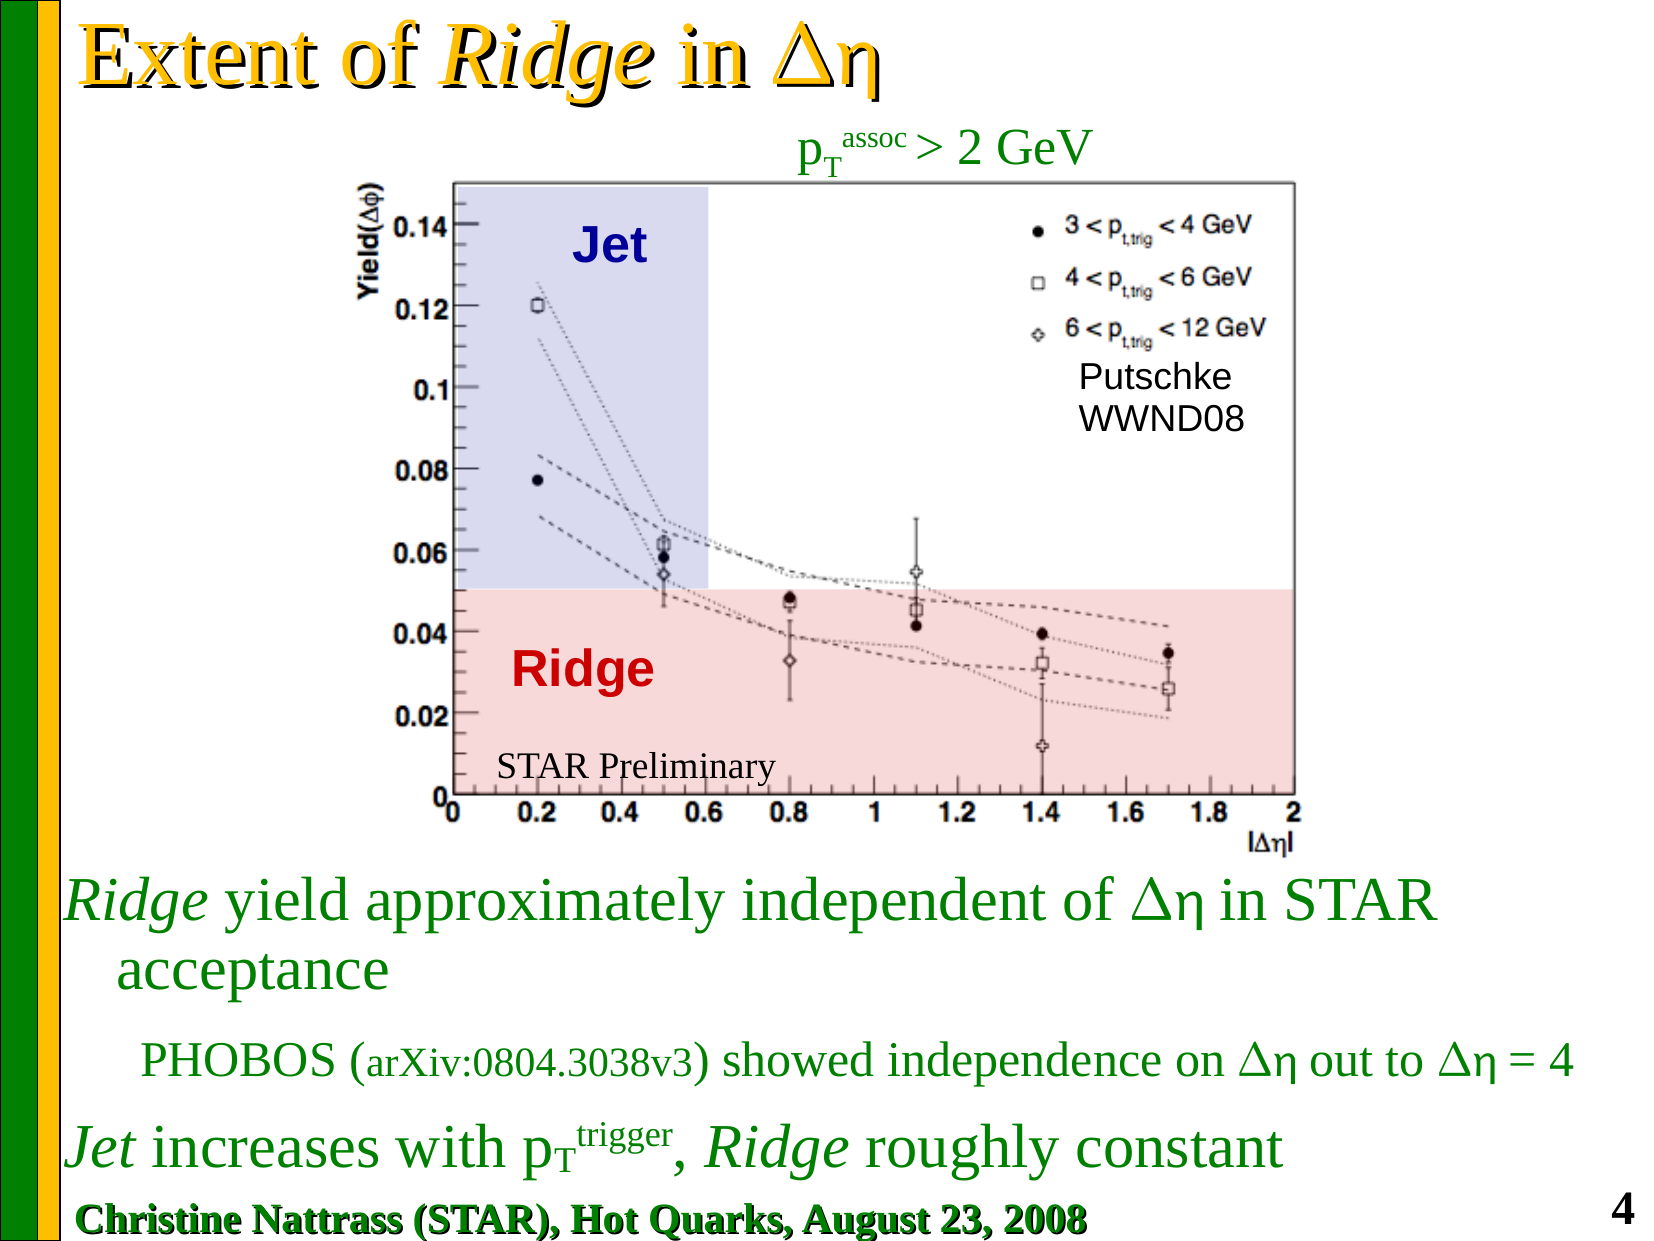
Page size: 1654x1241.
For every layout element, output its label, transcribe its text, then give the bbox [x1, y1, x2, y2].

picture [349, 121, 1400, 864]
text_box STAR Preliminary [481, 738, 970, 795]
text_box Jet [565, 215, 655, 274]
text_box Putschke WWND08 [1063, 348, 1326, 464]
text_box Ridge [504, 639, 663, 698]
text_box pTassoc > 2 GeV [661, 118, 1102, 185]
title Extent of Ridge in  [76, 0, 1565, 121]
text_box [453, 186, 1294, 794]
list Ridge yield approximately independent of  in STAR acceptance PHOBOS (arXiv:0804.3038v3) showed independence on  out to  = 4 Jet increases with pTtrigger, Ridge roughly constant [45, 864, 1654, 1204]
text_box 4 [1537, 1174, 1651, 1241]
